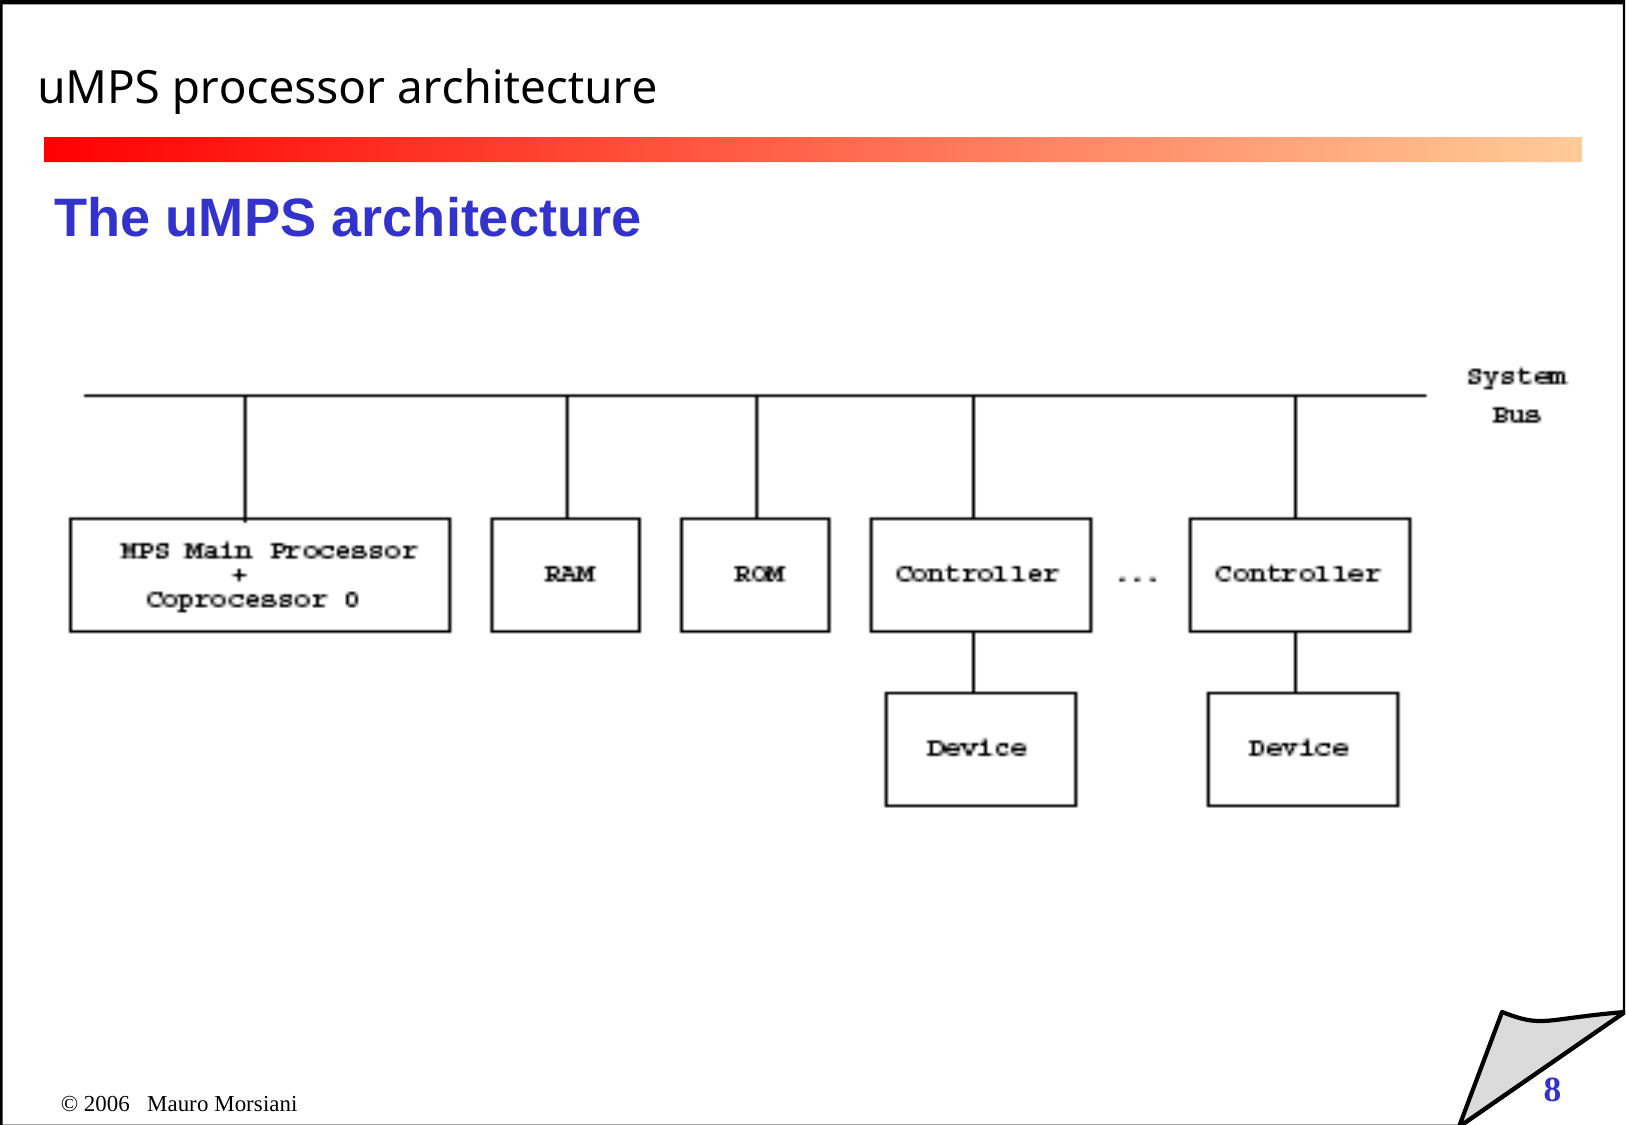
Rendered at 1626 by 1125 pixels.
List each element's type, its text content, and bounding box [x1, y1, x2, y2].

picture [46, 326, 1584, 831]
title uMPS processor architecture [37, 44, 1587, 130]
list The uMPS architecture [54, 187, 1557, 595]
